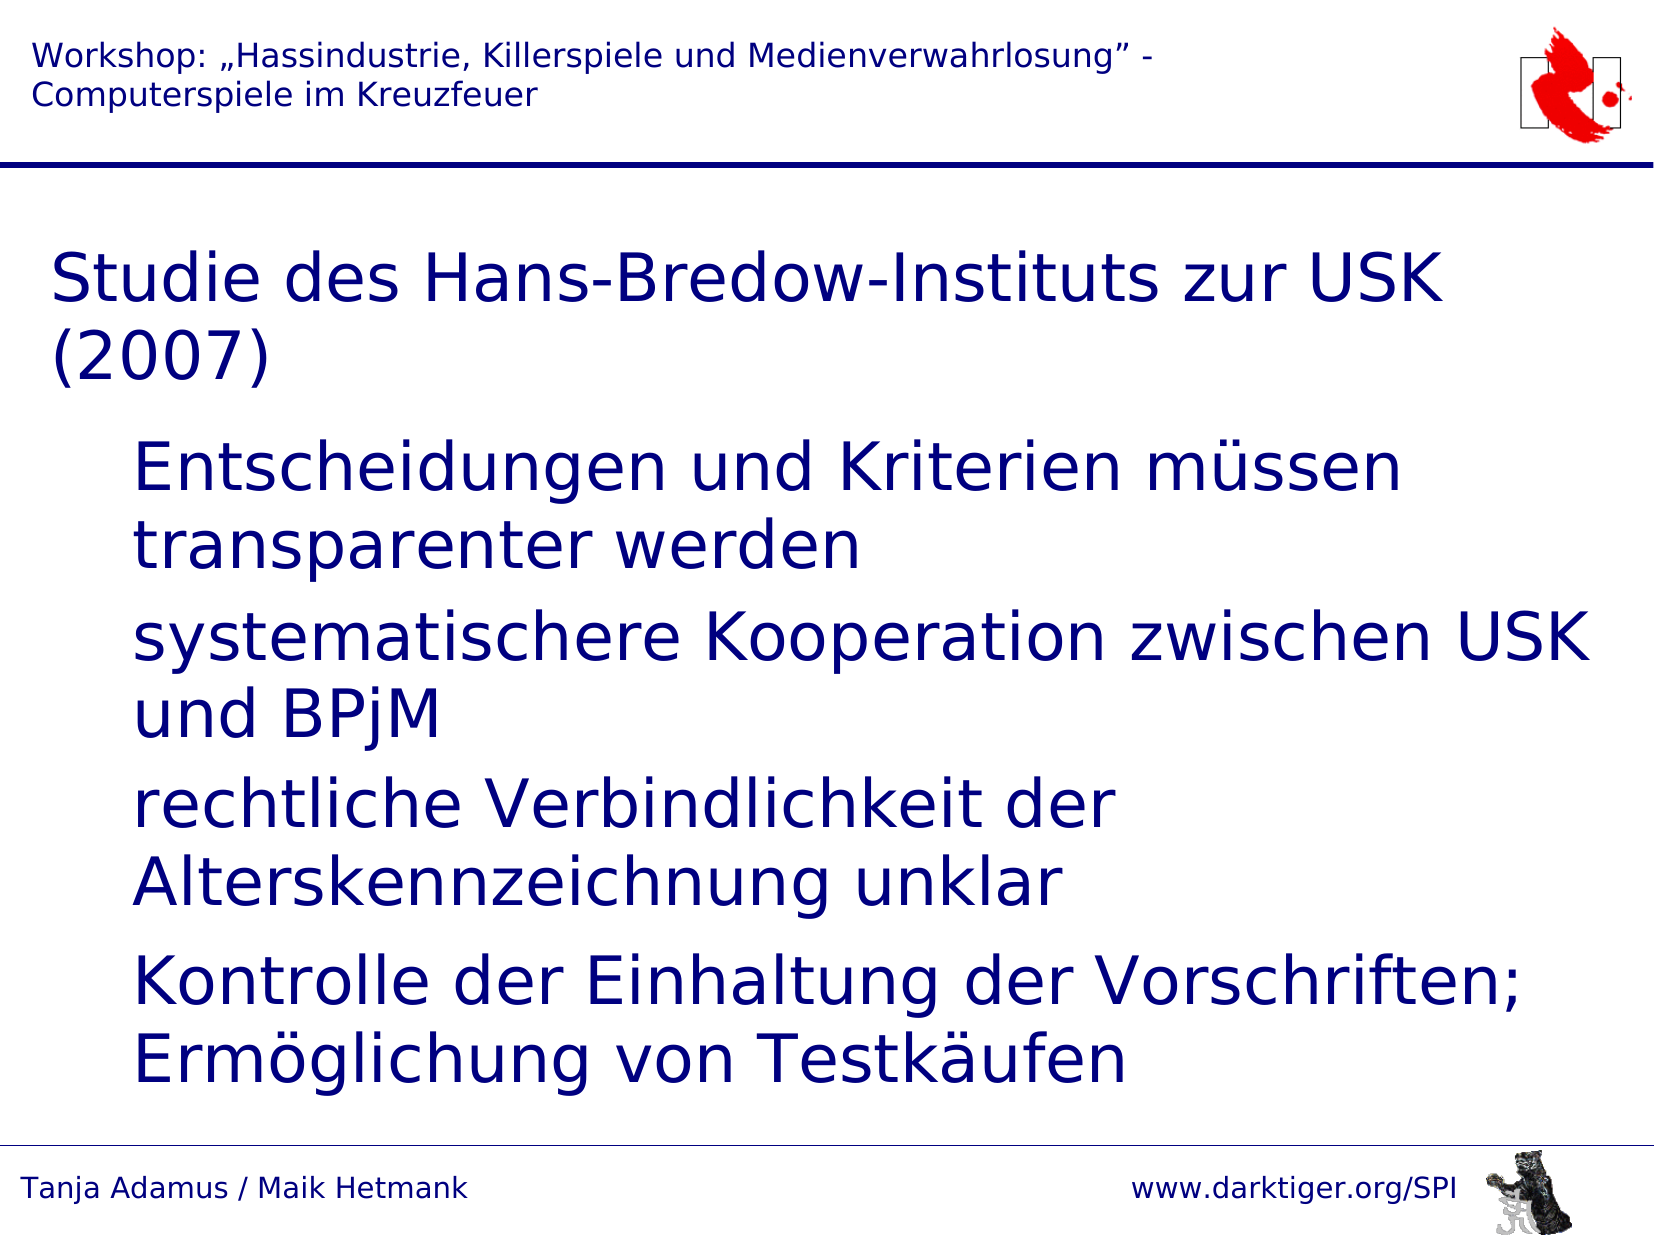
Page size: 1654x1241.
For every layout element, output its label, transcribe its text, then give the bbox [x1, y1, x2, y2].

text_box rechtliche Verbindlichkeit der Alterskennzeichnung unklar [118, 757, 1625, 929]
text_box Kontrolle der Einhaltung der Vorschriften; Ermöglichung von Testkäufen [118, 935, 1625, 1106]
text_box Studie des Hans-Bredow-Instituts zur USK (2007) [35, 232, 1565, 403]
picture [1503, 16, 1632, 148]
text_box systematischere Kooperation zwischen USK und BPjM [118, 590, 1625, 757]
text_box Workshop: „Hassindustrie, Killerspiele und Medienverwahrlosung” - Computerspiele im Kreuzfeuer [16, 29, 1418, 178]
picture [1486, 1150, 1572, 1235]
text_box Entscheidungen und Kriterien müssen transparenter werden [118, 421, 1625, 590]
